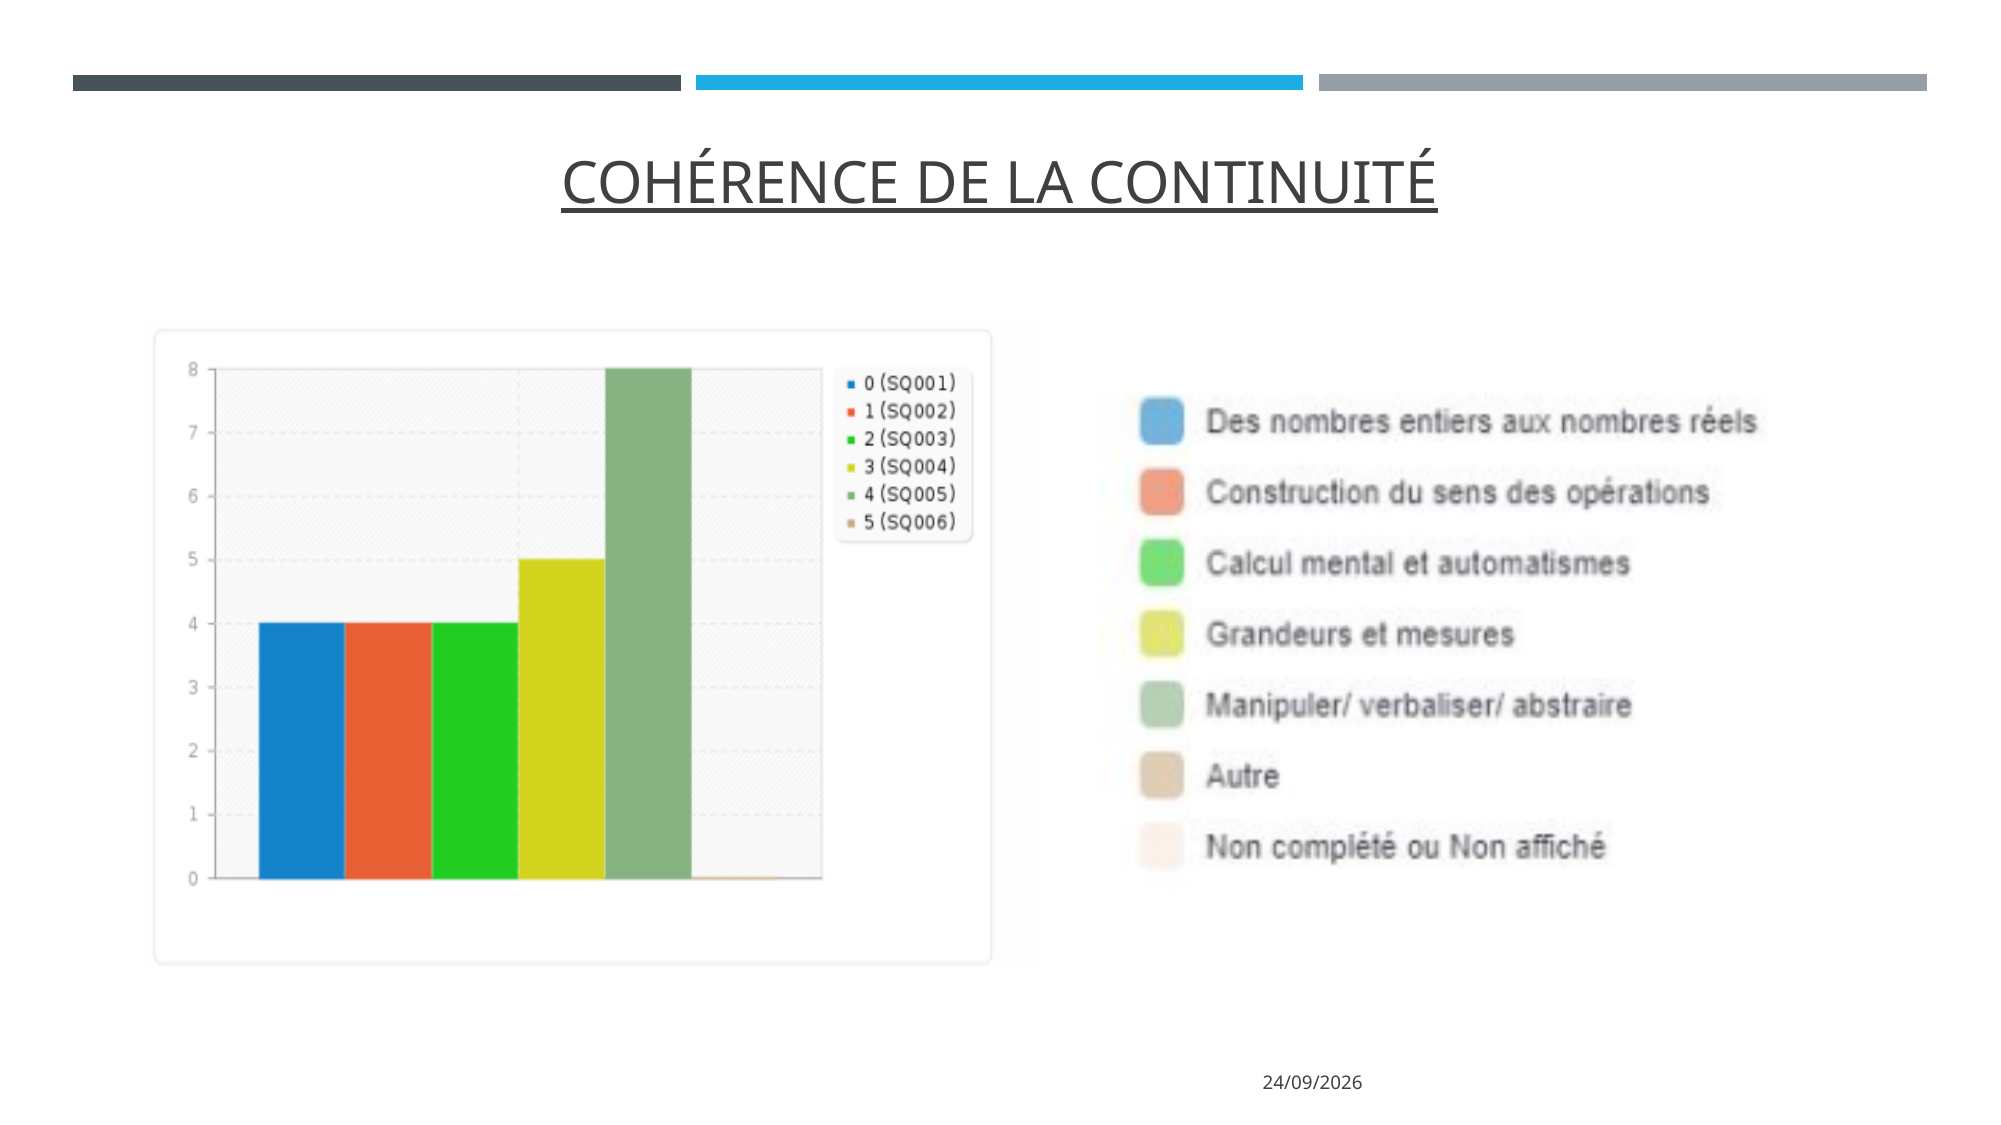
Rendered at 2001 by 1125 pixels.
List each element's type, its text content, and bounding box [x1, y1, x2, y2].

picture [132, 310, 1041, 967]
picture [1058, 357, 1840, 967]
title cohérence de la continuité [95, 115, 1905, 224]
text_box 21/10/2021 [1247, 1053, 1715, 1114]
